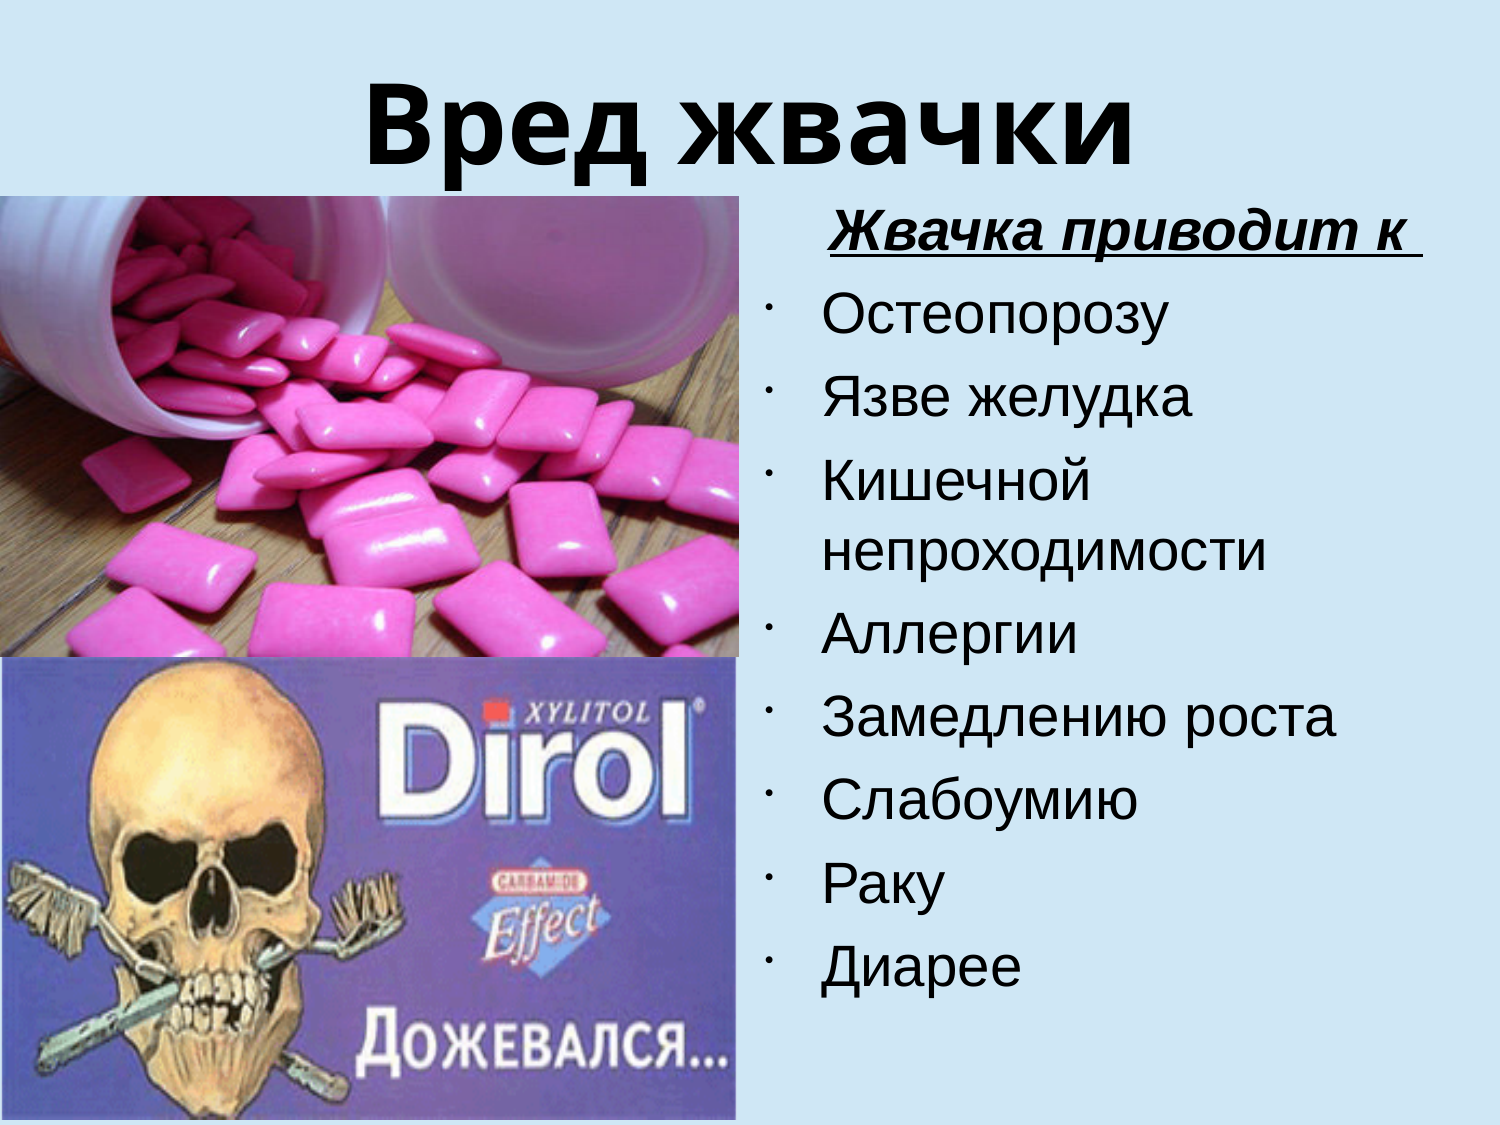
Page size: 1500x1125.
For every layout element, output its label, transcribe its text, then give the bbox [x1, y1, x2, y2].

picture [0, 196, 739, 1120]
list Жвачка приводит к Остеопорозу Язве желудка Кишечной непроходимости Аллергии Замедлению роста Слабоумию Раку Диарее [750, 184, 1500, 1125]
title Вред жвачки [75, 45, 1425, 233]
